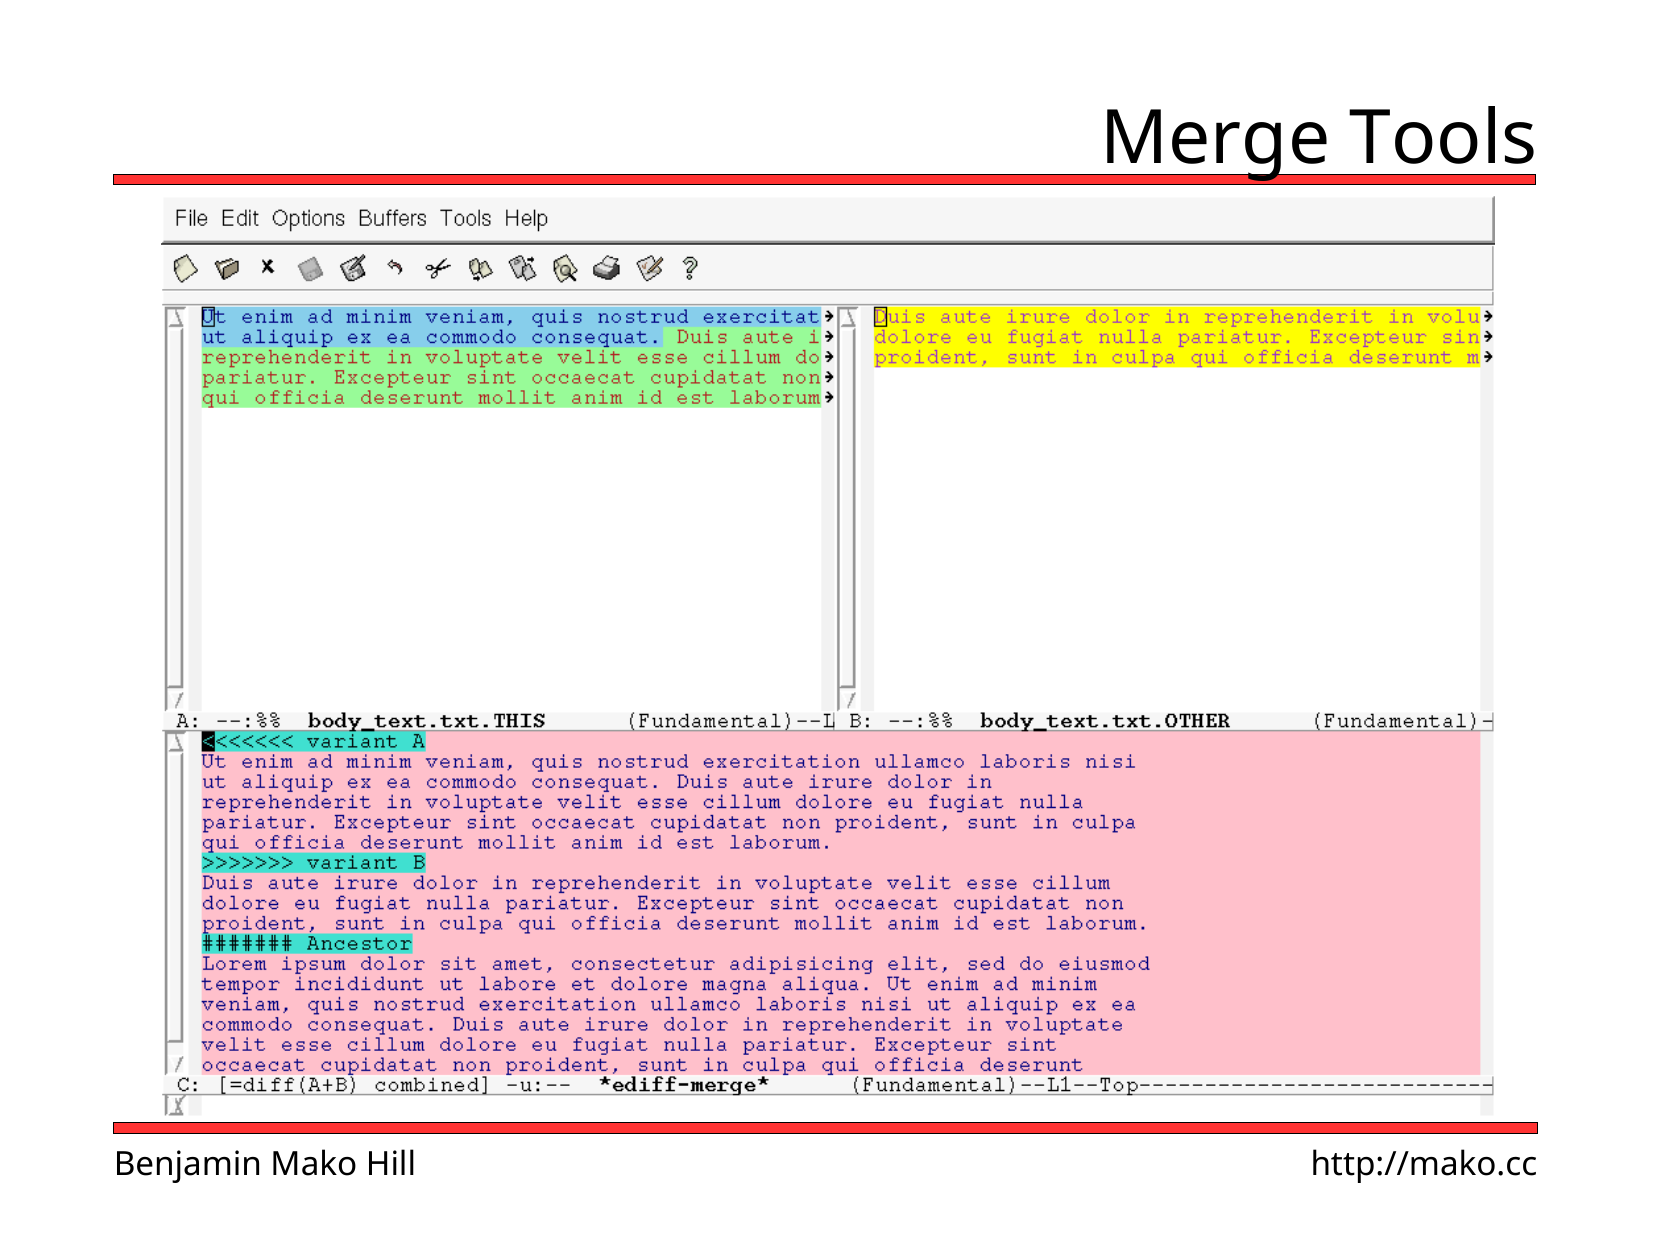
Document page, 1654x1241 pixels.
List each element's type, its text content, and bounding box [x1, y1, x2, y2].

title Merge Tools [125, 70, 1538, 198]
picture [161, 195, 1495, 1118]
